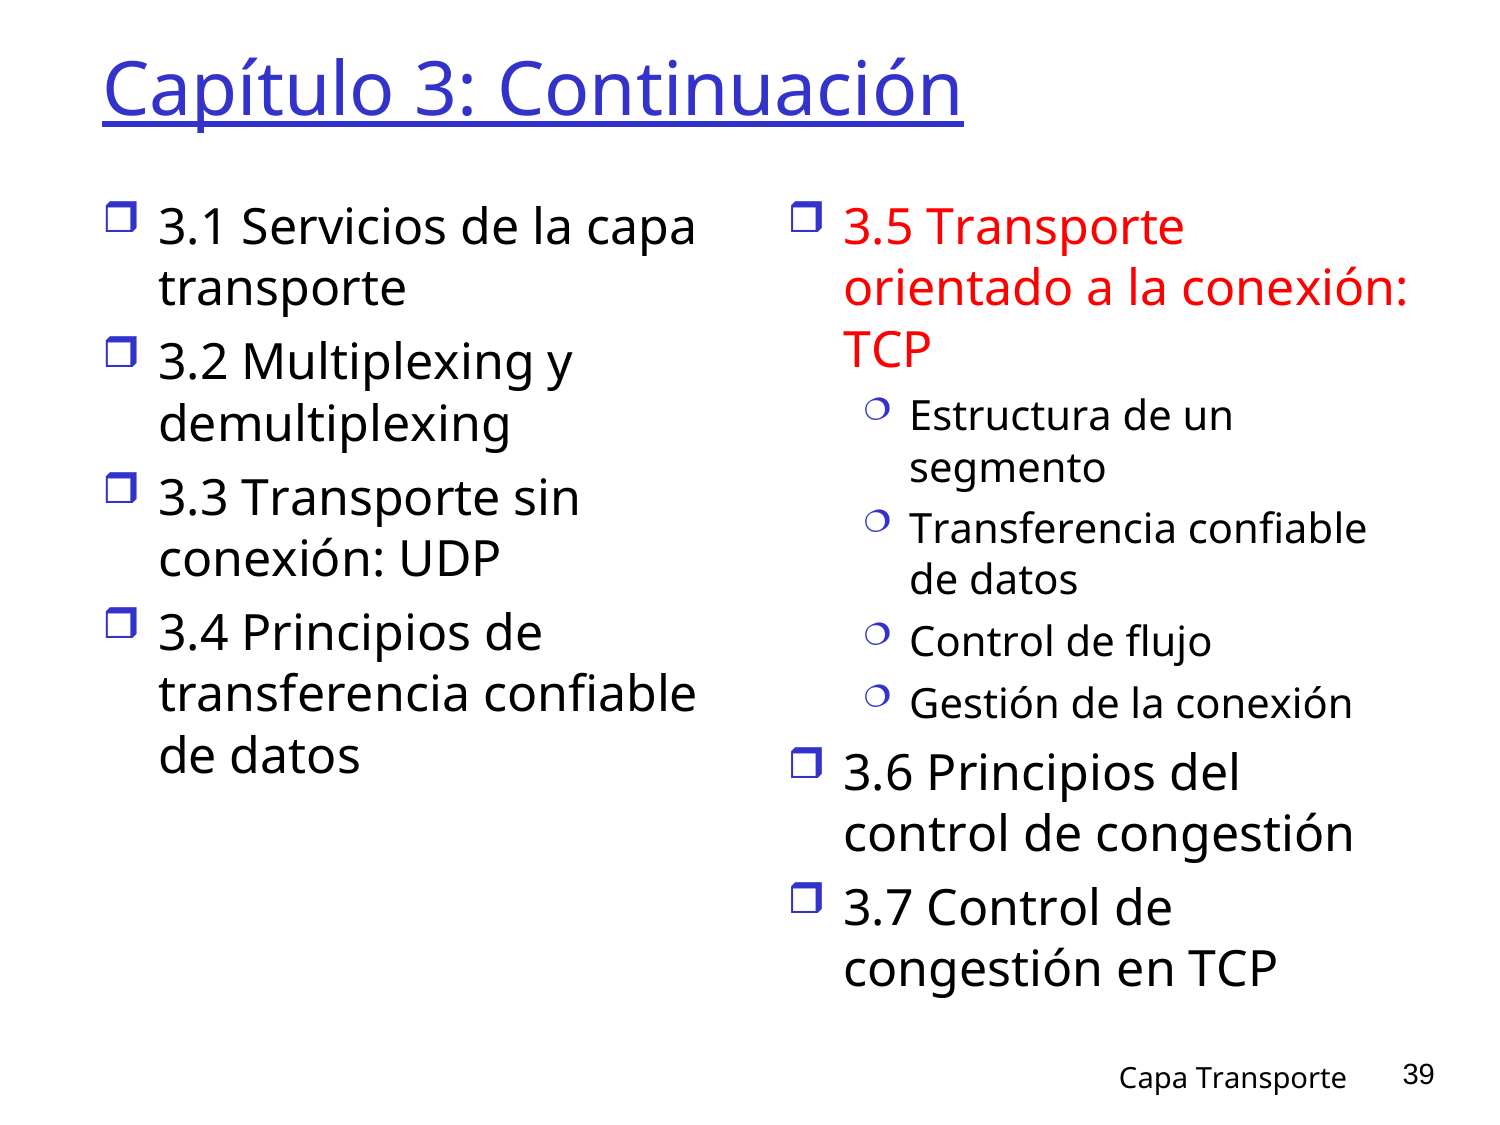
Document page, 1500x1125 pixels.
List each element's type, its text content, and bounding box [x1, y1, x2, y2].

list 3.5 Transporte orientado a la conexión: TCP Estructura de un segmento Transferencia confiable de datos Control de flujo Gestión de la conexión 3.6 Principios del control de congestión 3.7 Control de congestión en TCP [772, 187, 1426, 1041]
list 3.1 Servicios de la capa transporte 3.2 Multiplexing y demultiplexing 3.3 Transporte sin conexión: UDP 3.4 Principios de transferencia confiable de datos [87, 187, 741, 1041]
title Capítulo 3: Continuación [87, 15, 1463, 158]
